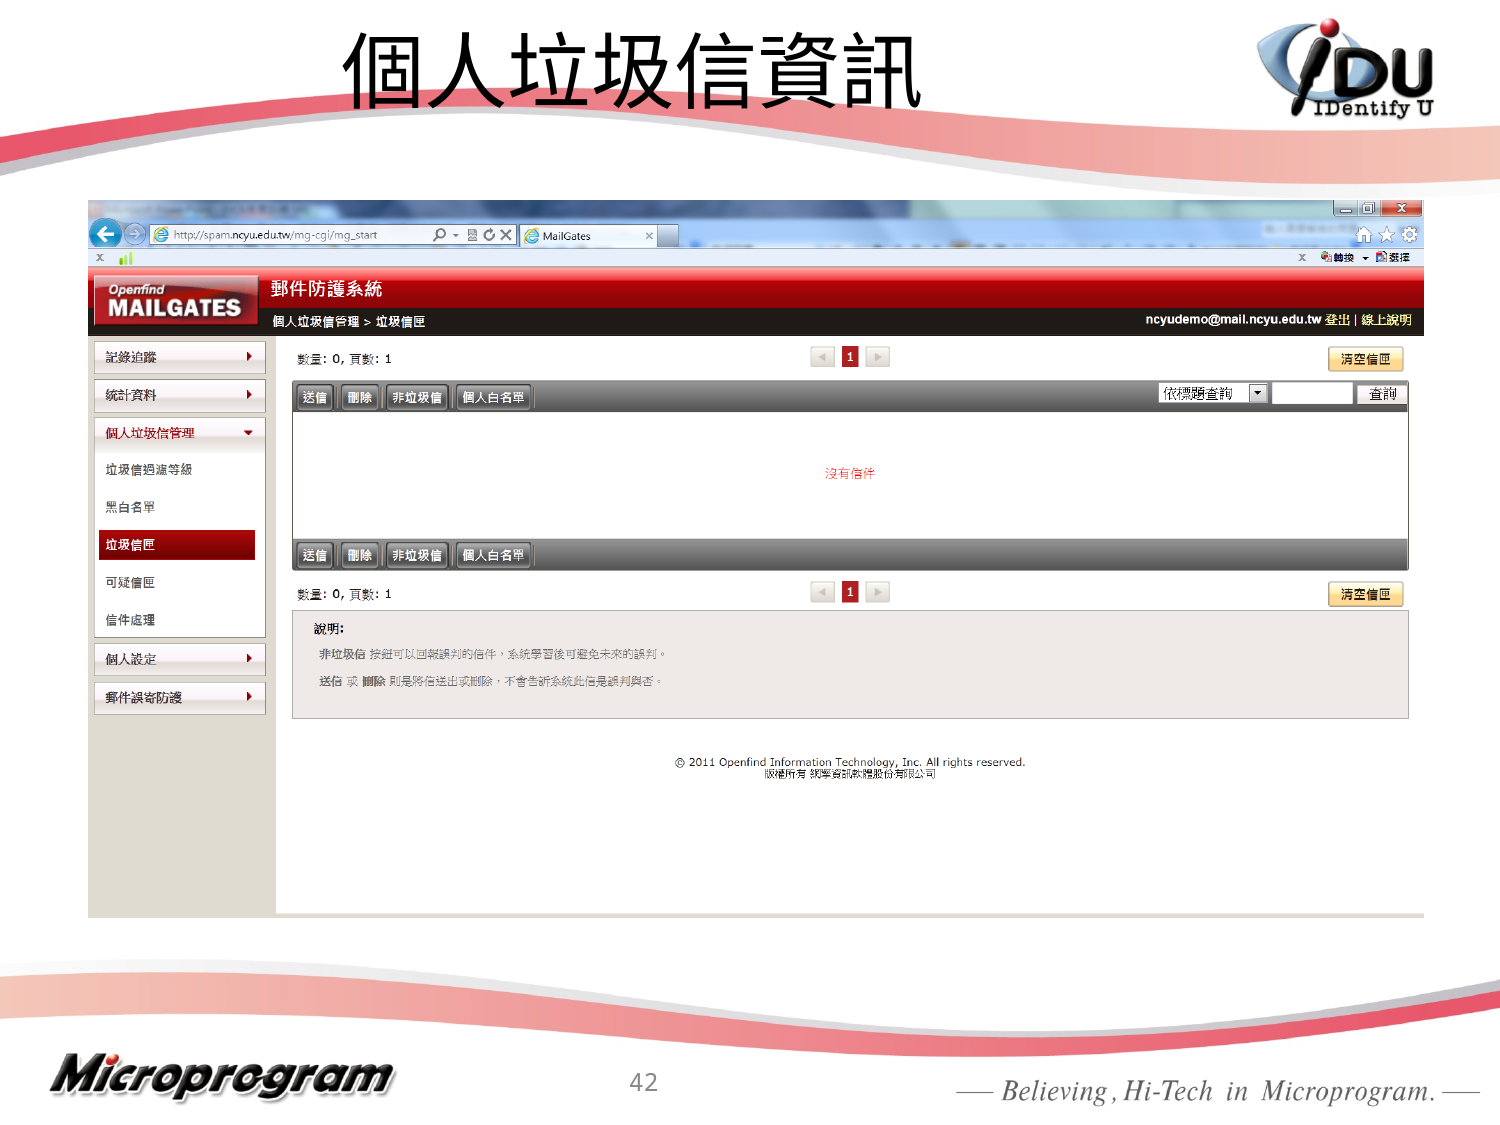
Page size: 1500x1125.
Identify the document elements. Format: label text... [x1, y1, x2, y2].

text_box [468, 1053, 819, 1114]
picture [88, 200, 1424, 918]
title 個人垃圾信資訊 [35, 11, 1231, 118]
